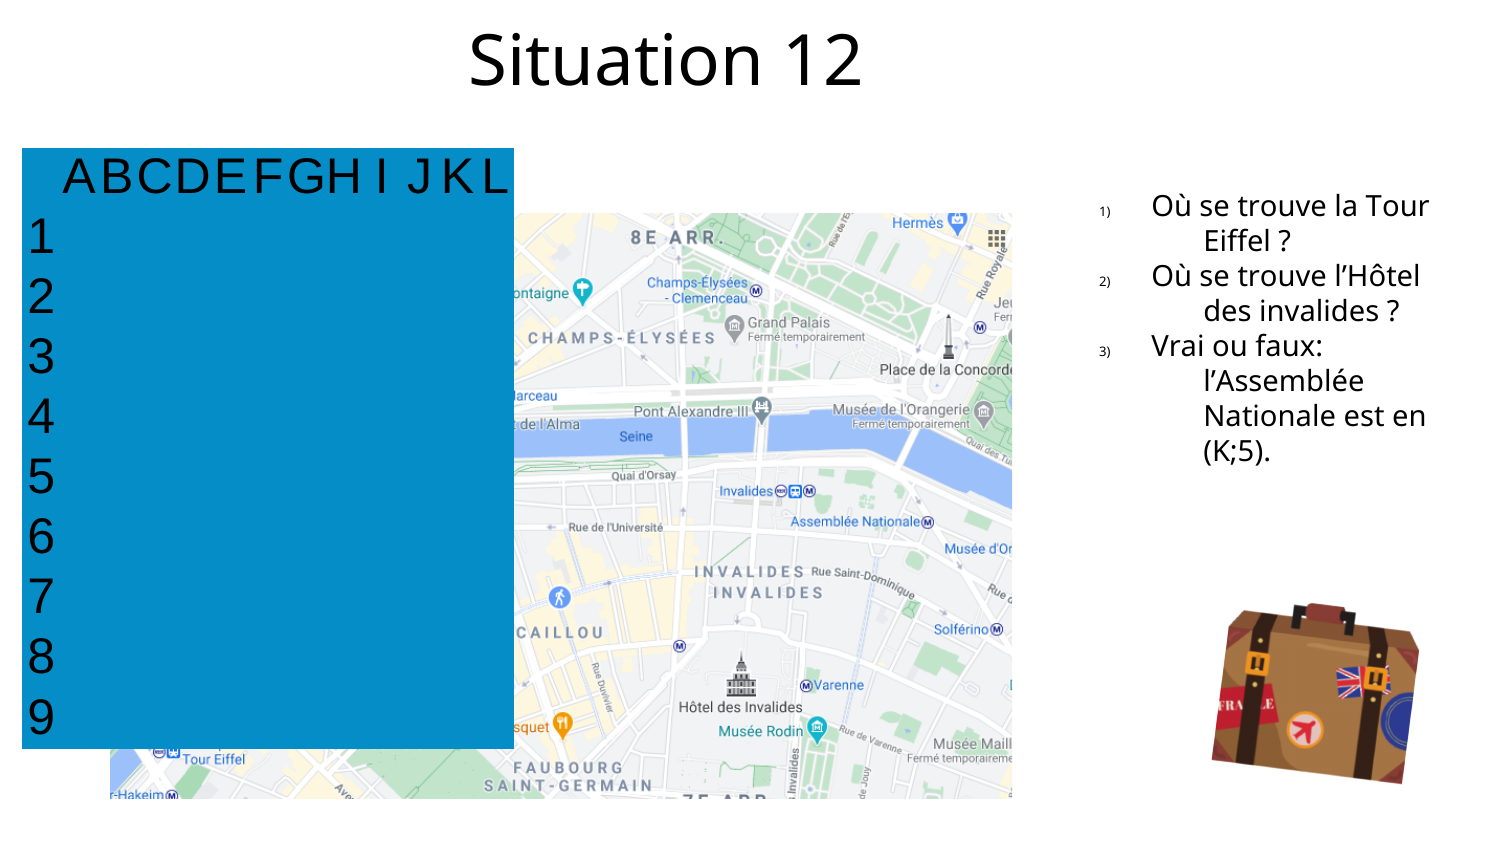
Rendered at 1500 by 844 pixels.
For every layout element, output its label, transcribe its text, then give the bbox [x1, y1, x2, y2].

table_cell 4 [22, 389, 60, 449]
table_cell [287, 389, 325, 449]
table_cell [439, 208, 476, 268]
table_cell [287, 569, 325, 629]
table_cell [60, 389, 98, 449]
table_cell [174, 689, 211, 749]
table_cell [476, 569, 514, 629]
table_cell 6 [22, 509, 60, 569]
table_cell [439, 268, 476, 329]
table_header K [439, 148, 476, 208]
table_cell [211, 268, 249, 329]
table_cell [287, 449, 325, 509]
table_cell [439, 569, 476, 629]
table_cell [249, 449, 287, 509]
text_box Situation 12 [453, 0, 1219, 117]
table_cell [401, 208, 439, 268]
table_cell [325, 569, 363, 629]
table_cell [211, 569, 249, 629]
table_cell [98, 389, 136, 449]
table_cell [136, 509, 174, 569]
table_cell [363, 629, 401, 689]
table_cell [439, 629, 476, 689]
table_cell [401, 268, 439, 329]
table_cell [249, 389, 287, 449]
table_cell [476, 389, 514, 449]
table_cell [211, 208, 249, 268]
table_cell [249, 329, 287, 389]
table_cell [98, 629, 136, 689]
table_cell [287, 689, 325, 749]
table_cell 9 [22, 689, 60, 749]
table_cell [60, 329, 98, 389]
table_cell [211, 509, 249, 569]
table_cell [174, 569, 211, 629]
table_cell [211, 389, 249, 449]
table_cell [363, 329, 401, 389]
table_cell [60, 268, 98, 329]
table_cell [249, 208, 287, 268]
table_header F [249, 148, 287, 208]
table_header D [174, 148, 211, 208]
text_box Où se trouve la Tour Eiffel ? Où se trouve l’Hôtel des invalides ? Vrai ou faux: l’Assemblée Nationale est en (K;5). [1038, 172, 1482, 416]
table_cell [98, 208, 136, 268]
table_cell [325, 449, 363, 509]
table_cell 8 [22, 629, 60, 689]
table_cell [401, 629, 439, 689]
table_cell [136, 689, 174, 749]
table_cell [174, 509, 211, 569]
table_cell [136, 268, 174, 329]
table_cell 1 [22, 208, 60, 268]
table_cell [325, 629, 363, 689]
table_cell [174, 389, 211, 449]
table_cell [174, 329, 211, 389]
table_header C [136, 148, 174, 208]
table_cell [287, 208, 325, 268]
table_cell [174, 268, 211, 329]
table_cell [363, 509, 401, 569]
table_cell [60, 509, 98, 569]
table_cell [60, 689, 98, 749]
table_cell [439, 509, 476, 569]
table_header H [325, 148, 363, 208]
table_cell [136, 389, 174, 449]
table_cell [439, 329, 476, 389]
table_cell [60, 449, 98, 509]
table_header B [98, 148, 136, 208]
table_cell [363, 389, 401, 449]
table_cell [211, 689, 249, 749]
table_cell [325, 208, 363, 268]
table_cell [401, 689, 439, 749]
table_cell [363, 689, 401, 749]
table_cell [401, 329, 439, 389]
table_cell [476, 509, 514, 569]
table_cell [249, 268, 287, 329]
table_cell [211, 629, 249, 689]
table_cell [401, 449, 439, 509]
table_cell [98, 449, 136, 509]
table_cell [98, 689, 136, 749]
table_cell [60, 629, 98, 689]
table_cell [249, 509, 287, 569]
table_cell [287, 629, 325, 689]
table_cell 2 [22, 268, 60, 329]
table_header G [287, 148, 325, 208]
table_header L [476, 148, 514, 208]
table_cell [476, 689, 514, 749]
table_cell [174, 449, 211, 509]
table_cell 3 [22, 329, 60, 389]
table_cell [98, 569, 136, 629]
table_cell [249, 569, 287, 629]
table_header A [60, 148, 98, 208]
table_cell [439, 689, 476, 749]
table_cell [174, 629, 211, 689]
table_cell [249, 629, 287, 689]
table_cell [98, 509, 136, 569]
table_cell [98, 329, 136, 389]
table_cell [136, 569, 174, 629]
table_cell [211, 329, 249, 389]
table_cell [401, 389, 439, 449]
table_cell [136, 629, 174, 689]
table_cell 5 [22, 449, 60, 509]
table_cell [60, 208, 98, 268]
table_cell [401, 509, 439, 569]
table_cell [325, 268, 363, 329]
table_cell [60, 569, 98, 629]
table_header E [211, 148, 249, 208]
table_cell [363, 569, 401, 629]
table_cell [476, 629, 514, 689]
table_cell [325, 329, 363, 389]
table_cell [287, 329, 325, 389]
table_cell [325, 509, 363, 569]
table_cell [98, 268, 136, 329]
table_cell [325, 689, 363, 749]
table_cell [287, 509, 325, 569]
table_header J [401, 148, 439, 208]
table_cell [439, 389, 476, 449]
table_cell 7 [22, 569, 60, 629]
table_cell [325, 389, 363, 449]
table_cell [439, 449, 476, 509]
table_cell [476, 329, 514, 389]
table_cell [136, 208, 174, 268]
table_cell [363, 449, 401, 509]
table_cell [249, 689, 287, 749]
table_header [22, 148, 60, 208]
table_cell [476, 208, 514, 268]
picture [1172, 556, 1445, 815]
table_cell [174, 208, 211, 268]
table_cell [476, 449, 514, 509]
table_cell [136, 449, 174, 509]
table_cell [363, 208, 401, 268]
table_cell [211, 449, 249, 509]
table_cell [136, 329, 174, 389]
table_cell [363, 268, 401, 329]
table_cell [476, 268, 514, 329]
table_header I [363, 148, 401, 208]
table_cell [287, 268, 325, 329]
table_cell [401, 569, 439, 629]
picture [110, 213, 1013, 799]
